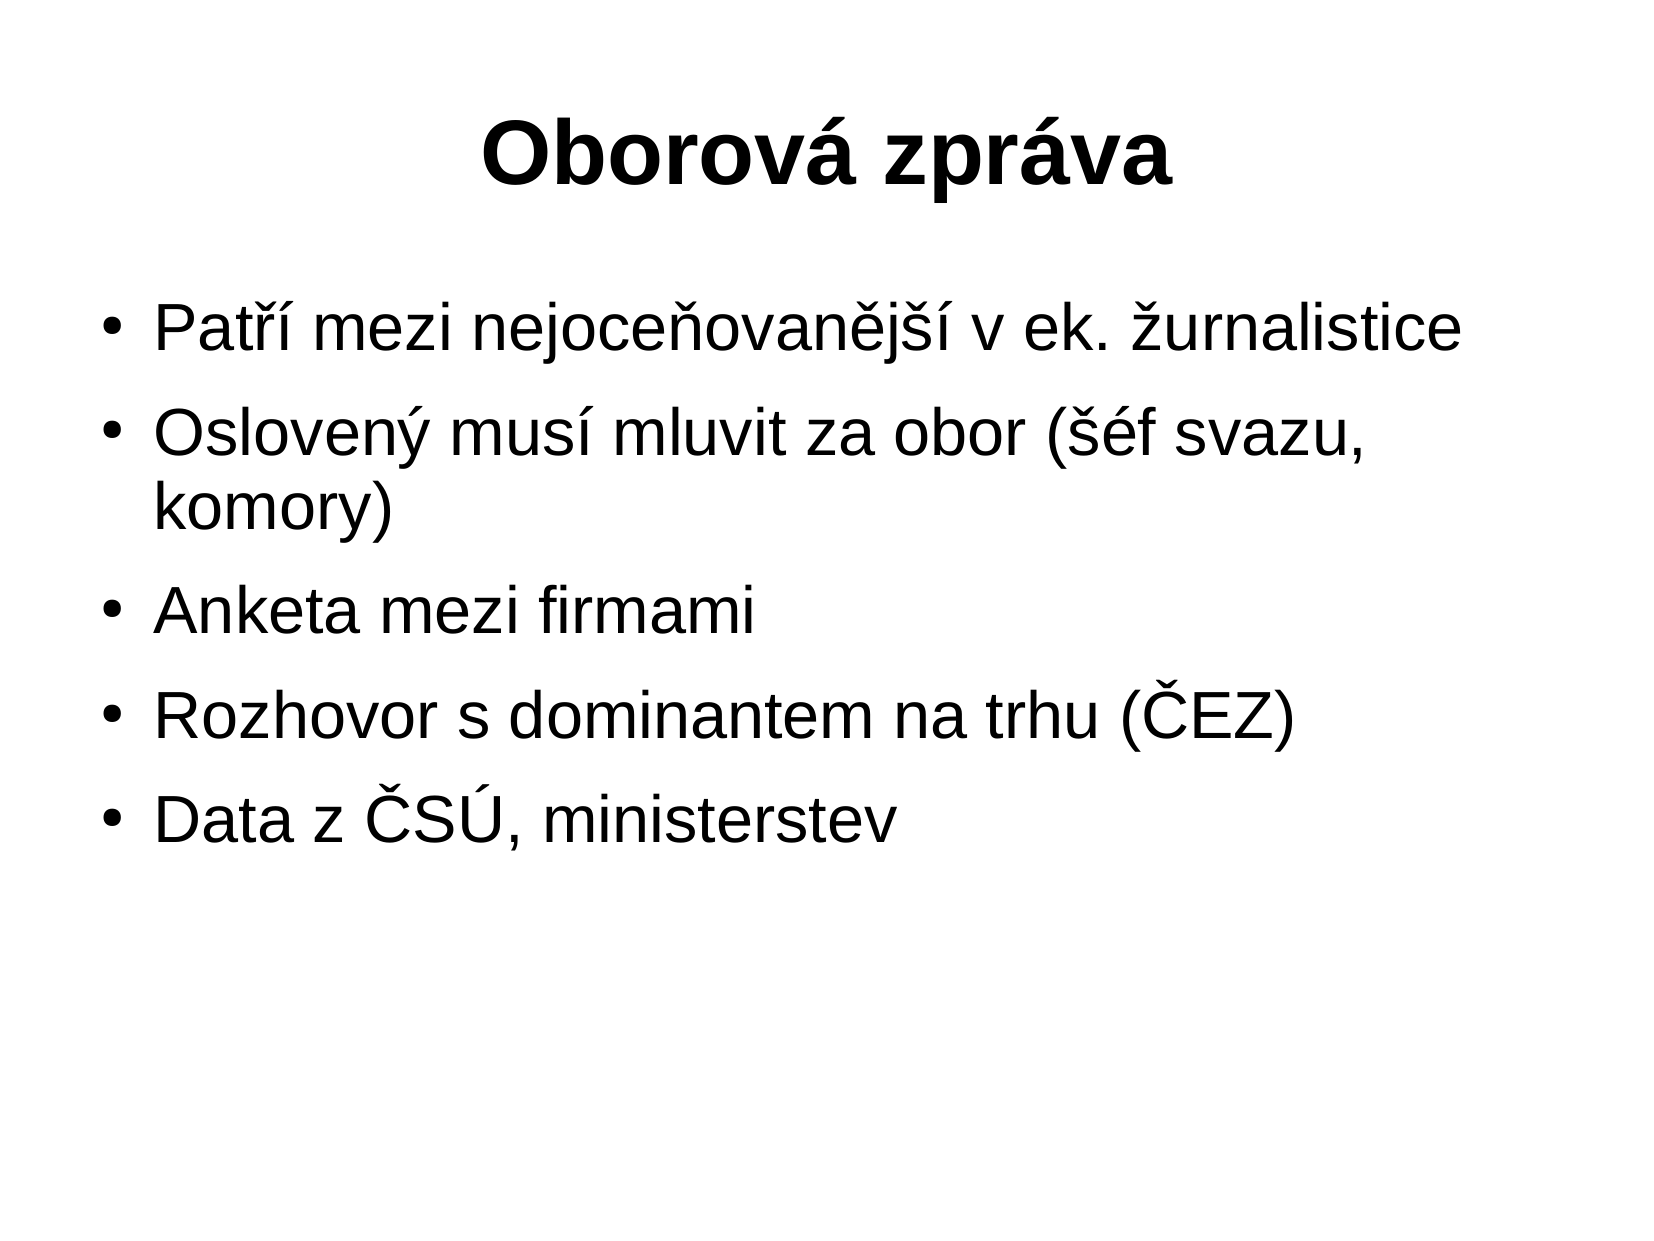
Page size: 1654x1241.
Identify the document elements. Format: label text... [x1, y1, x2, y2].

list Patří mezi nejoceňovanější v ek. žurnalistice Oslovený musí mluvit za obor (šéf svazu, komory) Anketa mezi firmami Rozhovor s dominantem na trhu (ČEZ) Data z ČSÚ, ministerstev [82, 290, 1571, 1109]
title Oborová zpráva [82, 49, 1571, 257]
